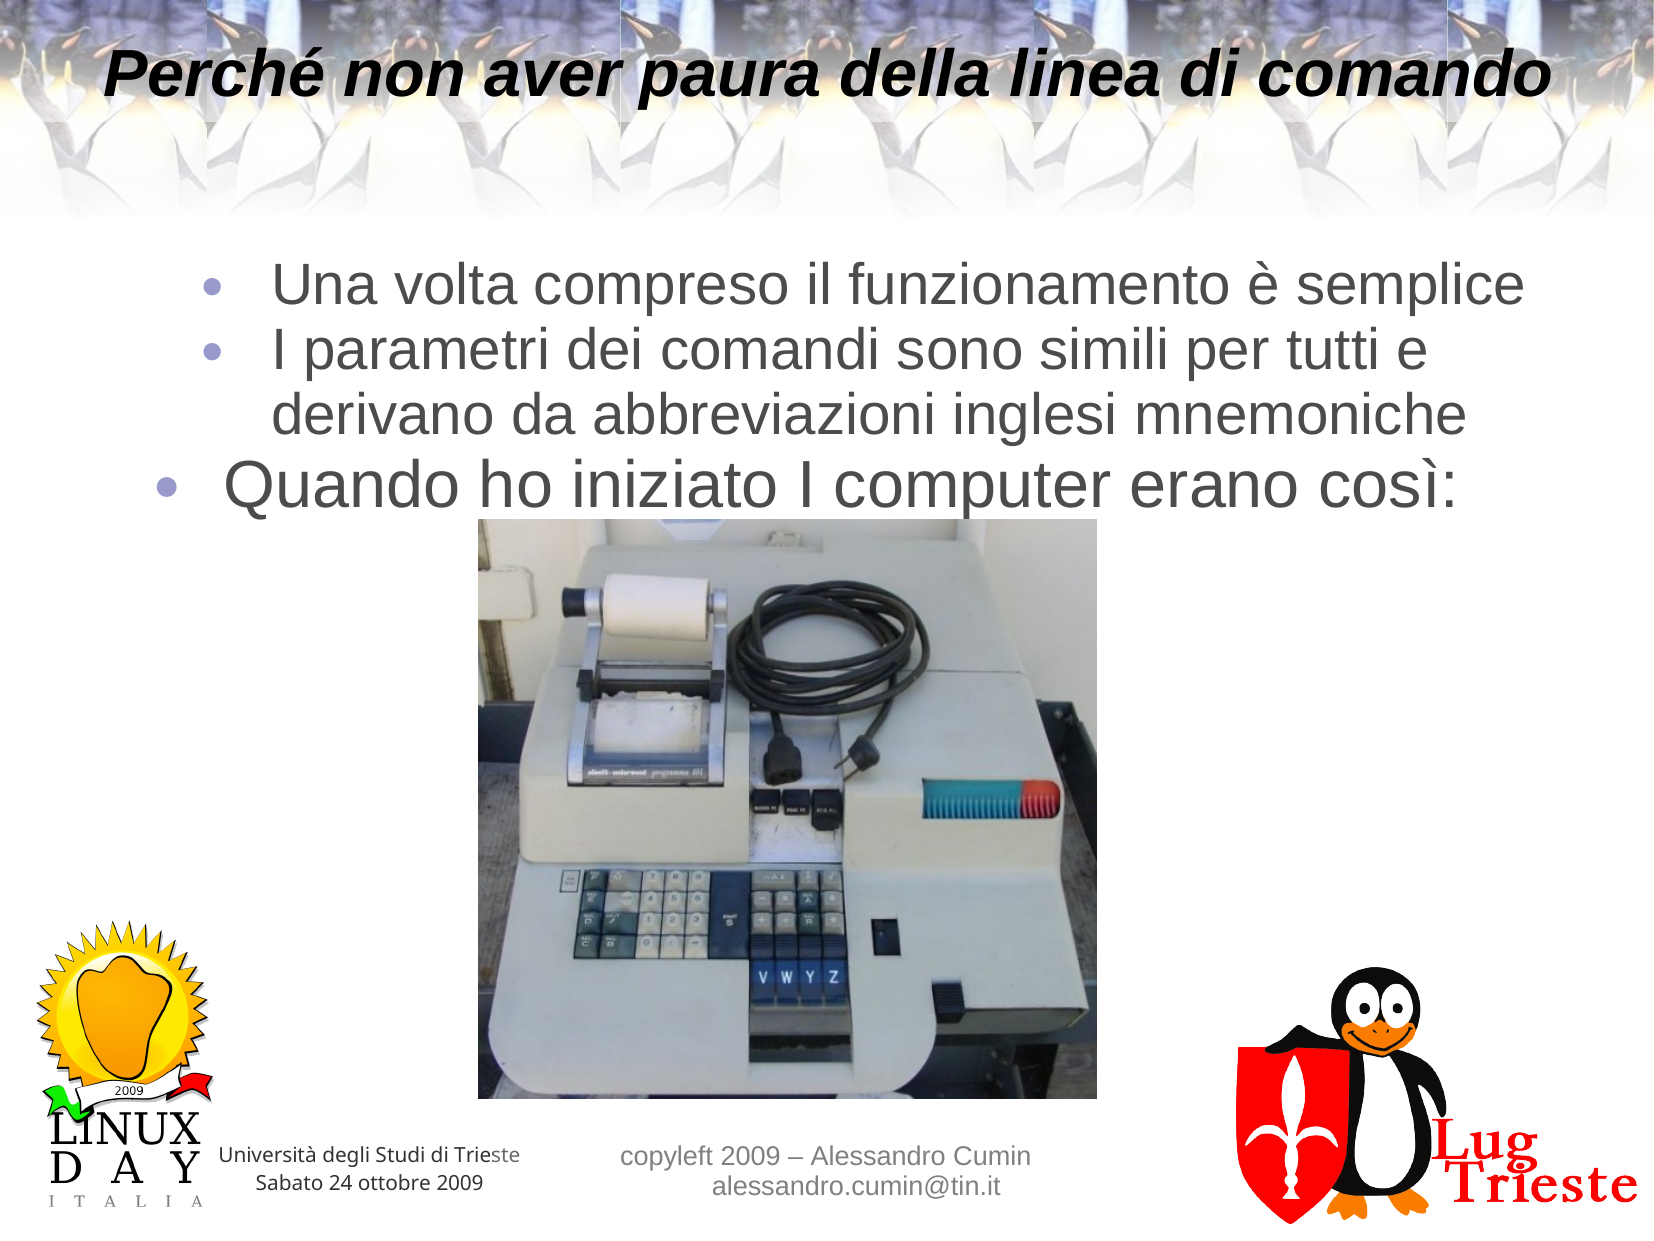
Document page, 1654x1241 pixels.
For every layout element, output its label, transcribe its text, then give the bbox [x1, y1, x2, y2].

list Una volta compreso il funzionamento è semplice I parametri dei comandi sono simili per tutti e derivano da abbreviazioni inglesi mnemoniche Quando ho iniziato I computer erano così: [141, 252, 1568, 1015]
title Perché non aver paura della linea di comando [49, 16, 1609, 224]
picture [36, 920, 214, 1207]
picture [1236, 967, 1637, 1224]
picture [478, 519, 1097, 1099]
